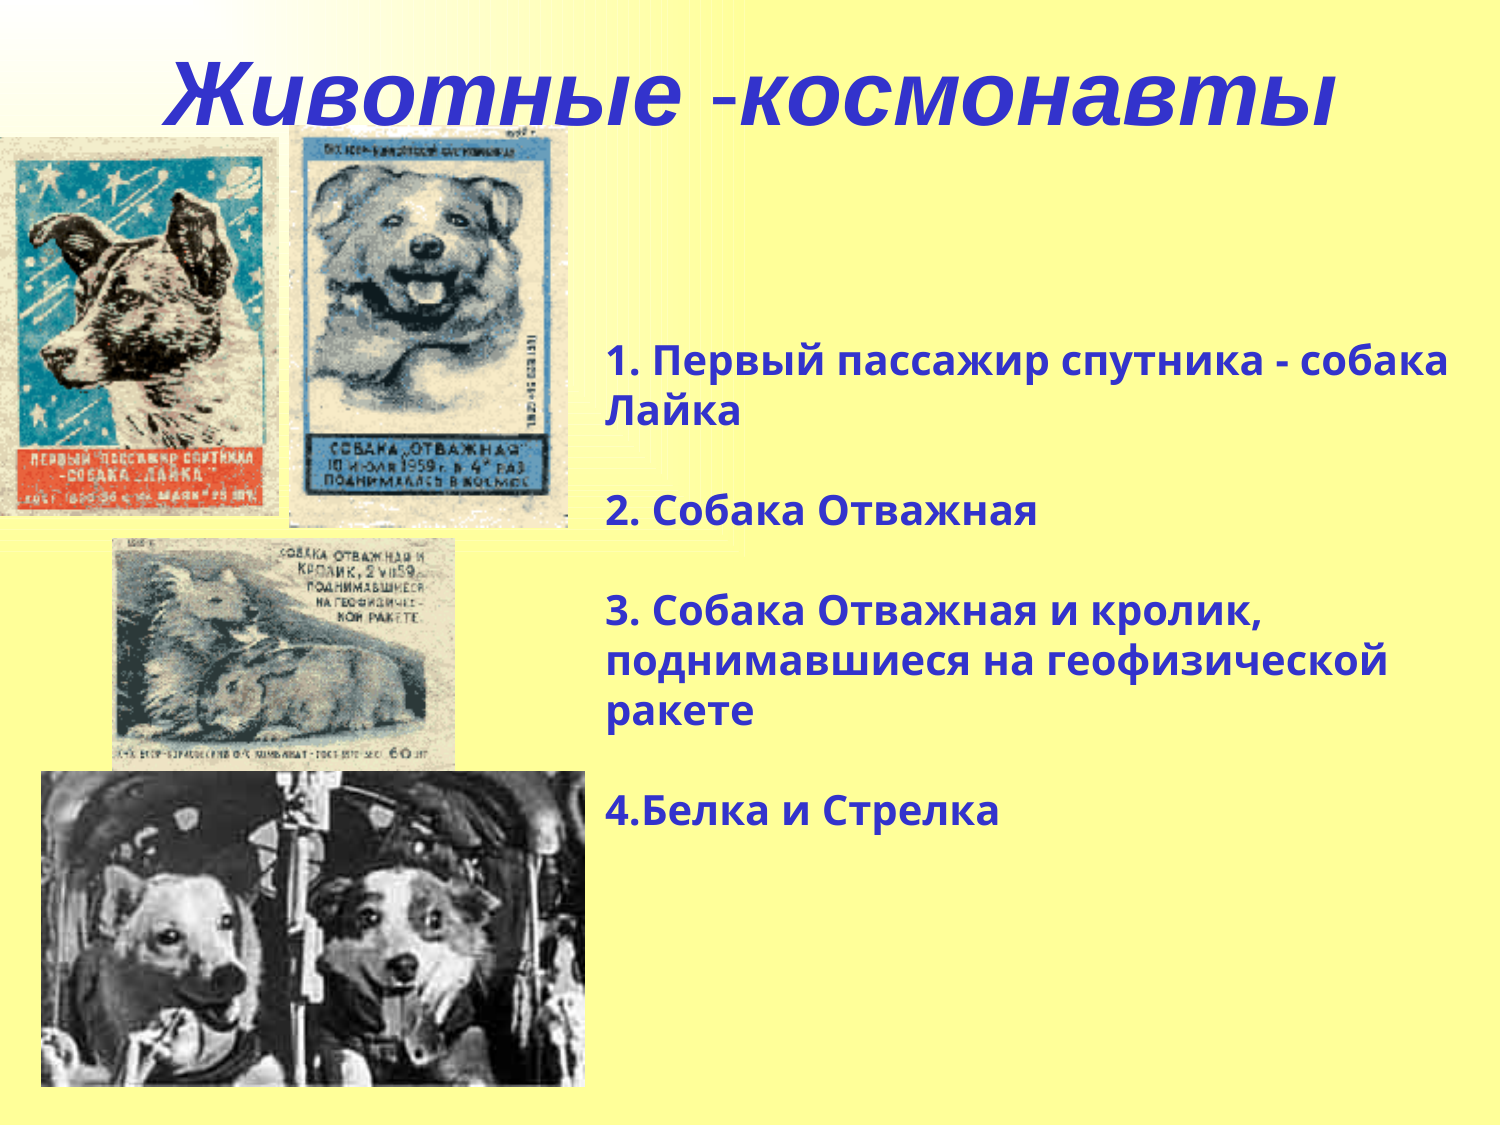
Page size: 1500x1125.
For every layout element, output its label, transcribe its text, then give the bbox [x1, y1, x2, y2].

title Животные -космонавты [76, 0, 1427, 188]
picture [0, 137, 279, 516]
picture [289, 188, 568, 528]
text_box 1. Первый пассажир спутника - собака Лайка 2. Собака Отважная 3. Собака Отважная и кролик, поднимавшиеся на геофизической ракете 4.Белка и Стрелка [590, 275, 1500, 942]
picture [41, 538, 585, 1087]
